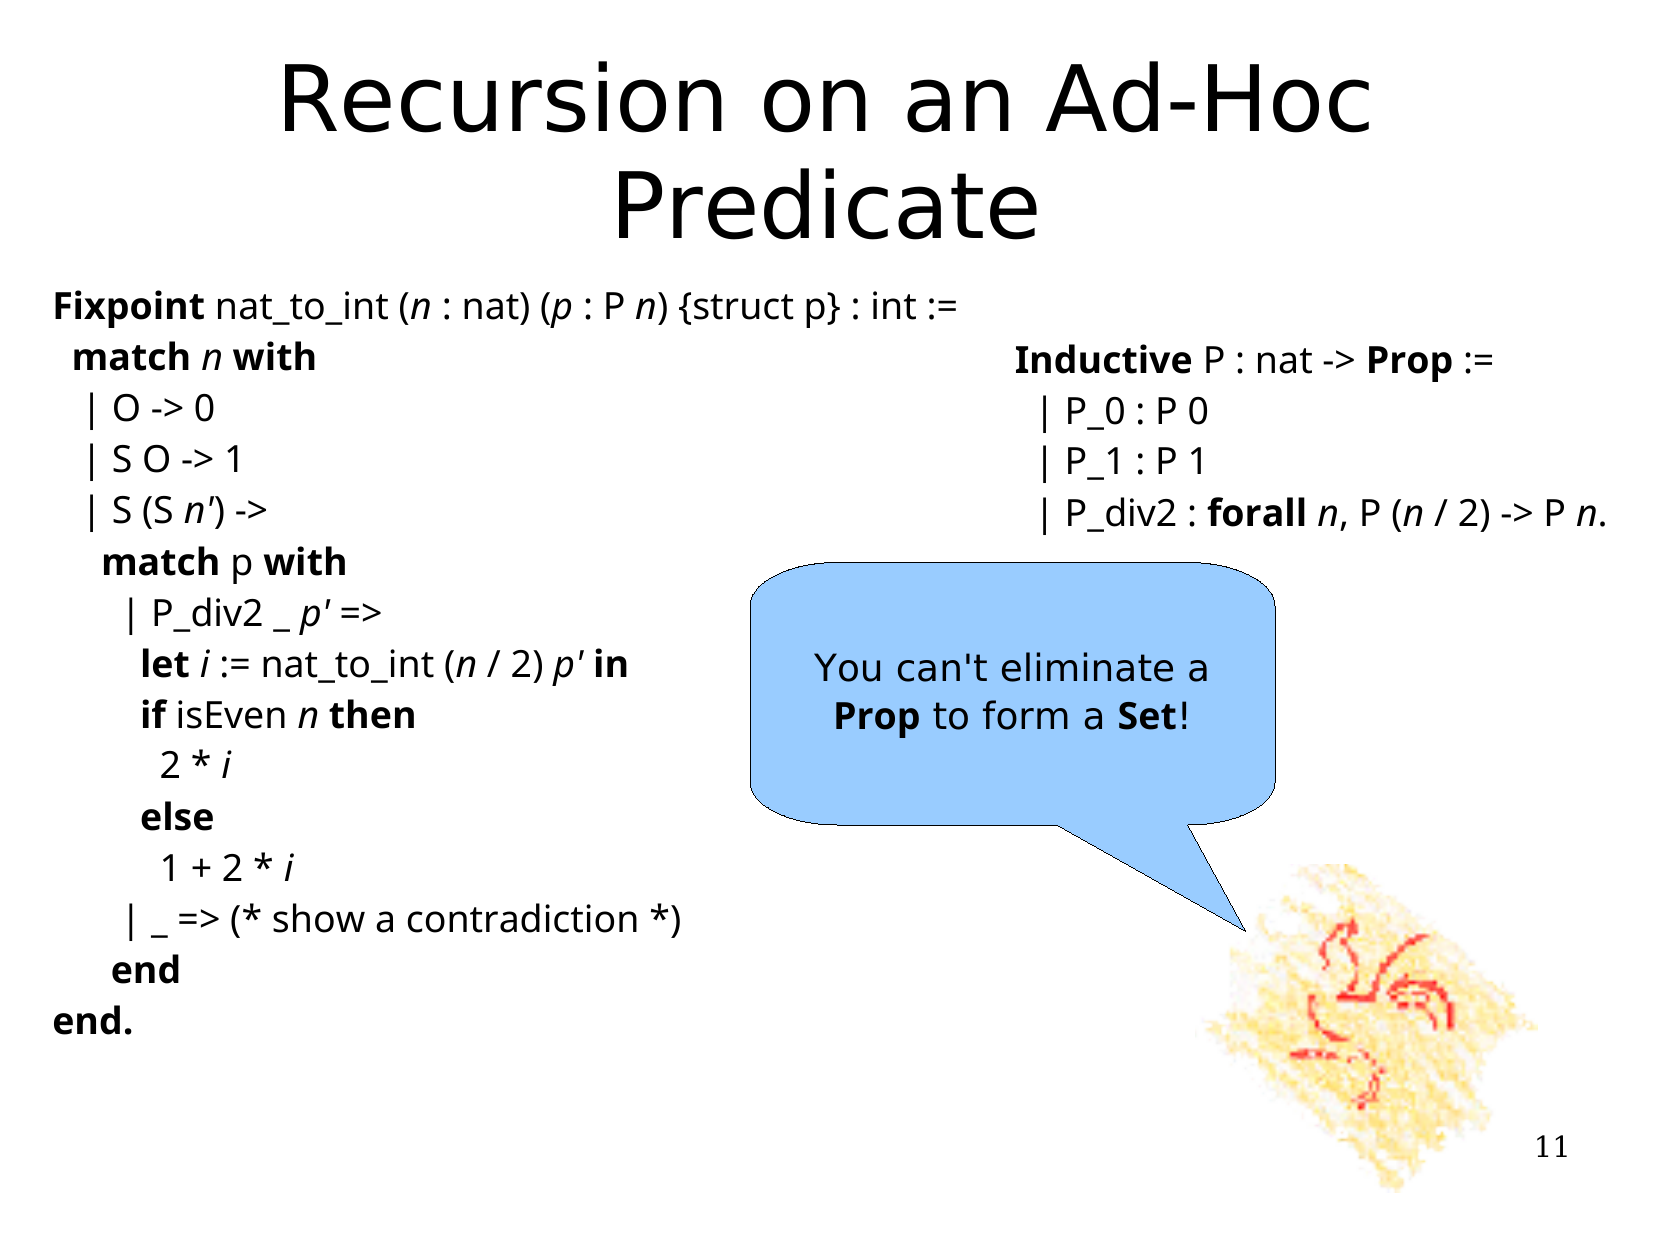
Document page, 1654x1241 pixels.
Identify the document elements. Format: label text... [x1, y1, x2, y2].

text_box You can't eliminate a Prop to form a Set! [750, 562, 1276, 932]
picture [1195, 864, 1538, 1193]
text_box [821, 324, 1484, 398]
text_box Inductive P : nat -> Prop := | P_0 : P 0 | P_1 : P 1 | P_div2 : forall n, P (n / 2) -> P n. [1000, 325, 1654, 543]
text_box Fixpoint nat_to_int (n : nat) (p : P n) {struct p} : int := match n with | O -> 0 | S O -> 1 | S (S n') -> match p with | P_div2 _ p' => let i := nat_to_int (n / 2) p' in if isEven n then 2 * i else 1 + 2 * i | _ => (* show a contradiction *) end end. [37, 272, 1013, 1052]
title Recursion on an Ad-Hoc Predicate [82, 45, 1571, 261]
text_box [888, 436, 1583, 510]
